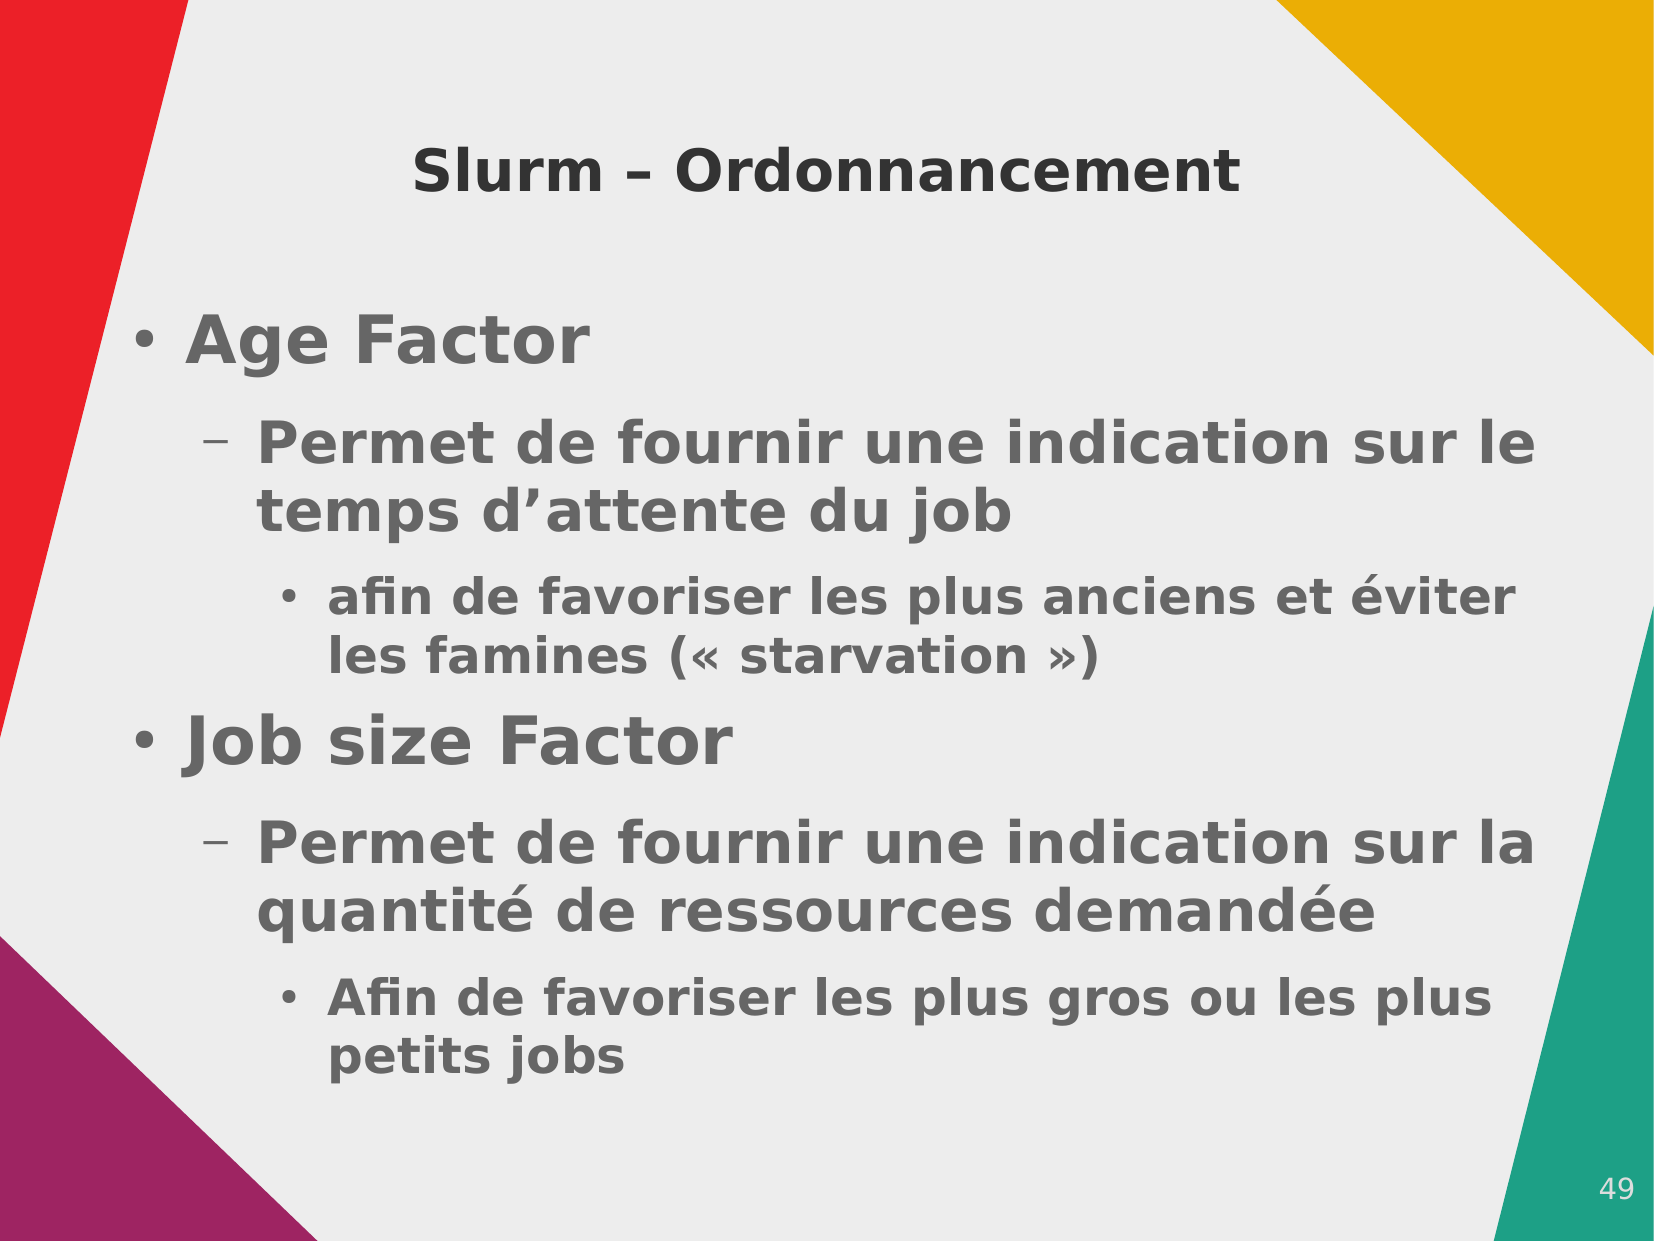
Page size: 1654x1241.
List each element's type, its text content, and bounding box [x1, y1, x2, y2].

list Age Factor Permet de fournir une indication sur le temps d’attente du job afin de favoriser les plus anciens et éviter les famines (« starvation ») Job size Factor Permet de fournir une indication sur la quantité de ressources demandée Afin de favoriser les plus gros ou les plus petits jobs [114, 302, 1539, 1217]
title Slurm – Ordonnancement [114, 73, 1539, 271]
